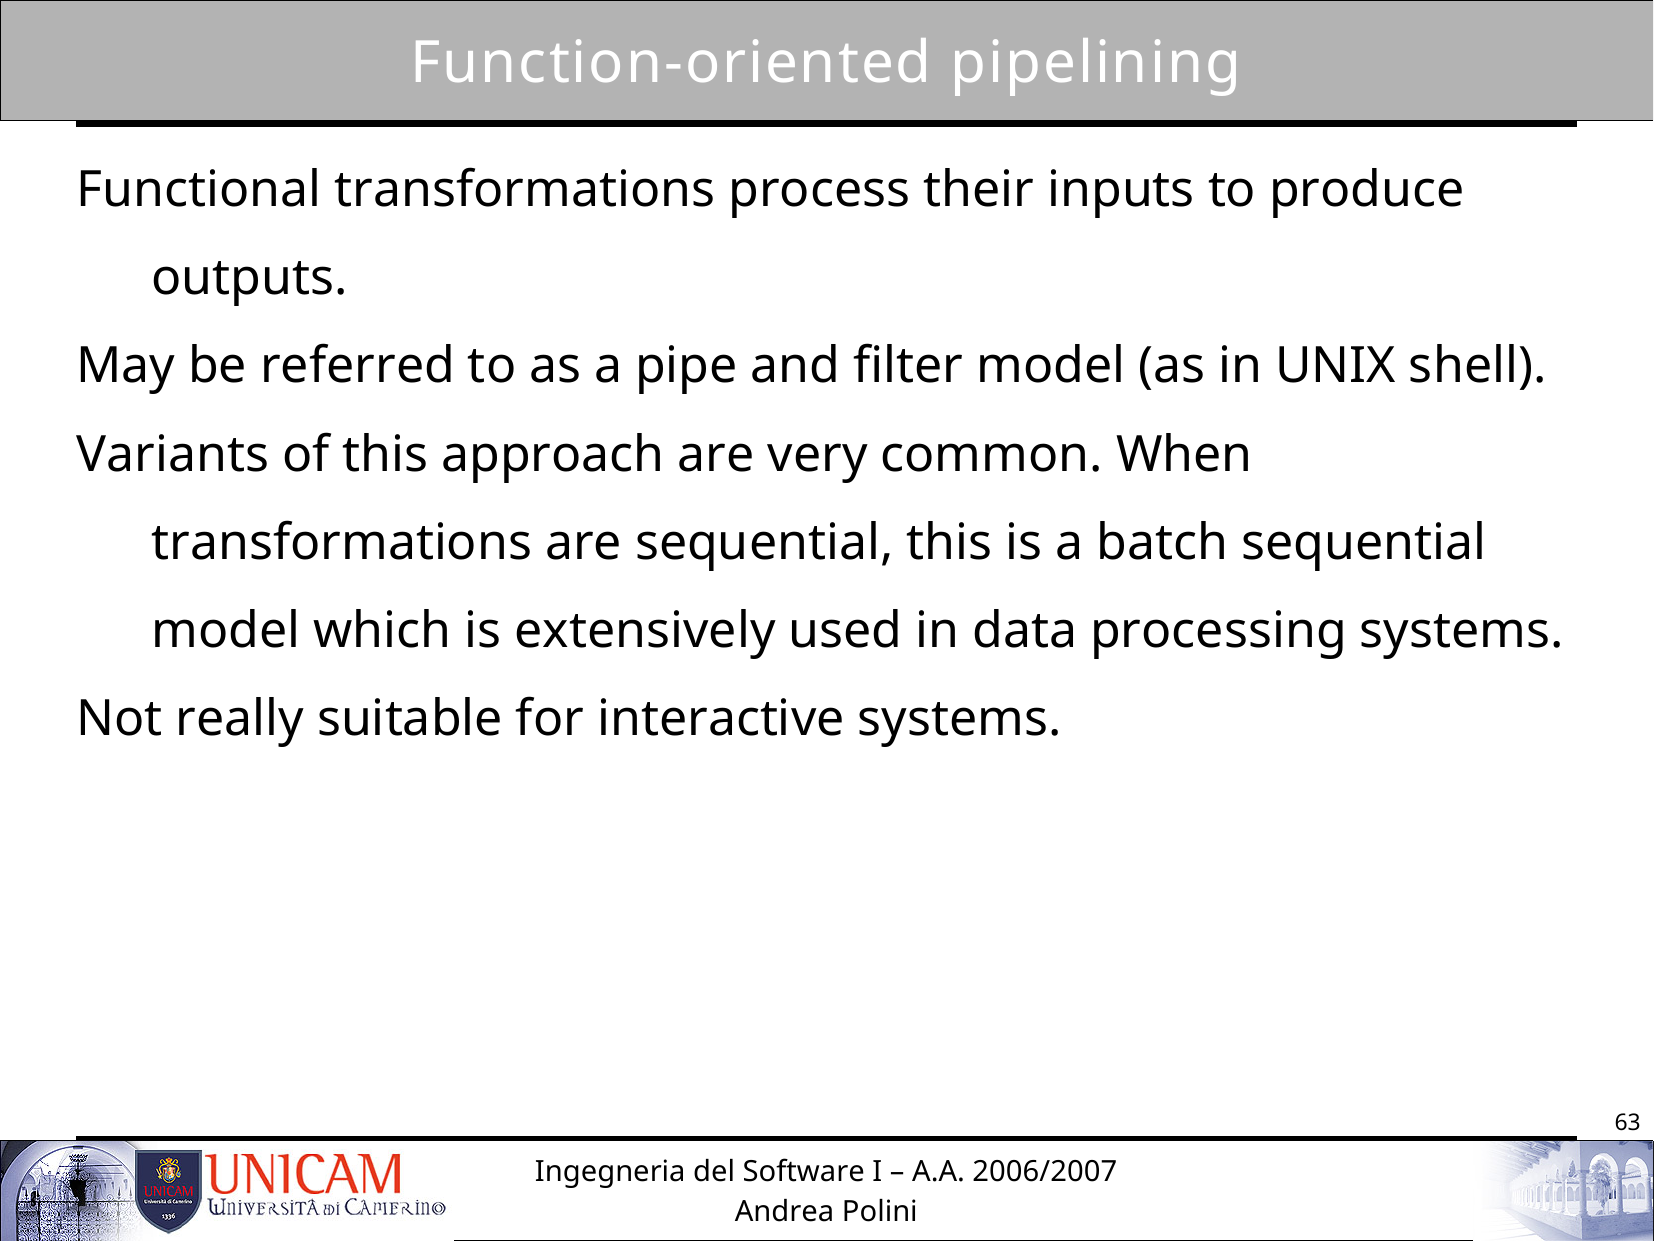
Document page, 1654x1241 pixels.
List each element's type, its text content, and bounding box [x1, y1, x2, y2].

picture [1473, 1141, 1654, 1241]
list Functional transformations process their inputs to produce outputs. May be referred to as a pipe and filter model (as in UNIX shell). Variants of this approach are very common. When transformations are sequential, this is a batch sequential model which is extensively used in data processing systems. Not really suitable for interactive systems. [76, 152, 1577, 715]
title Function-oriented pipelining [0, 0, 1653, 121]
picture [0, 1141, 454, 1241]
